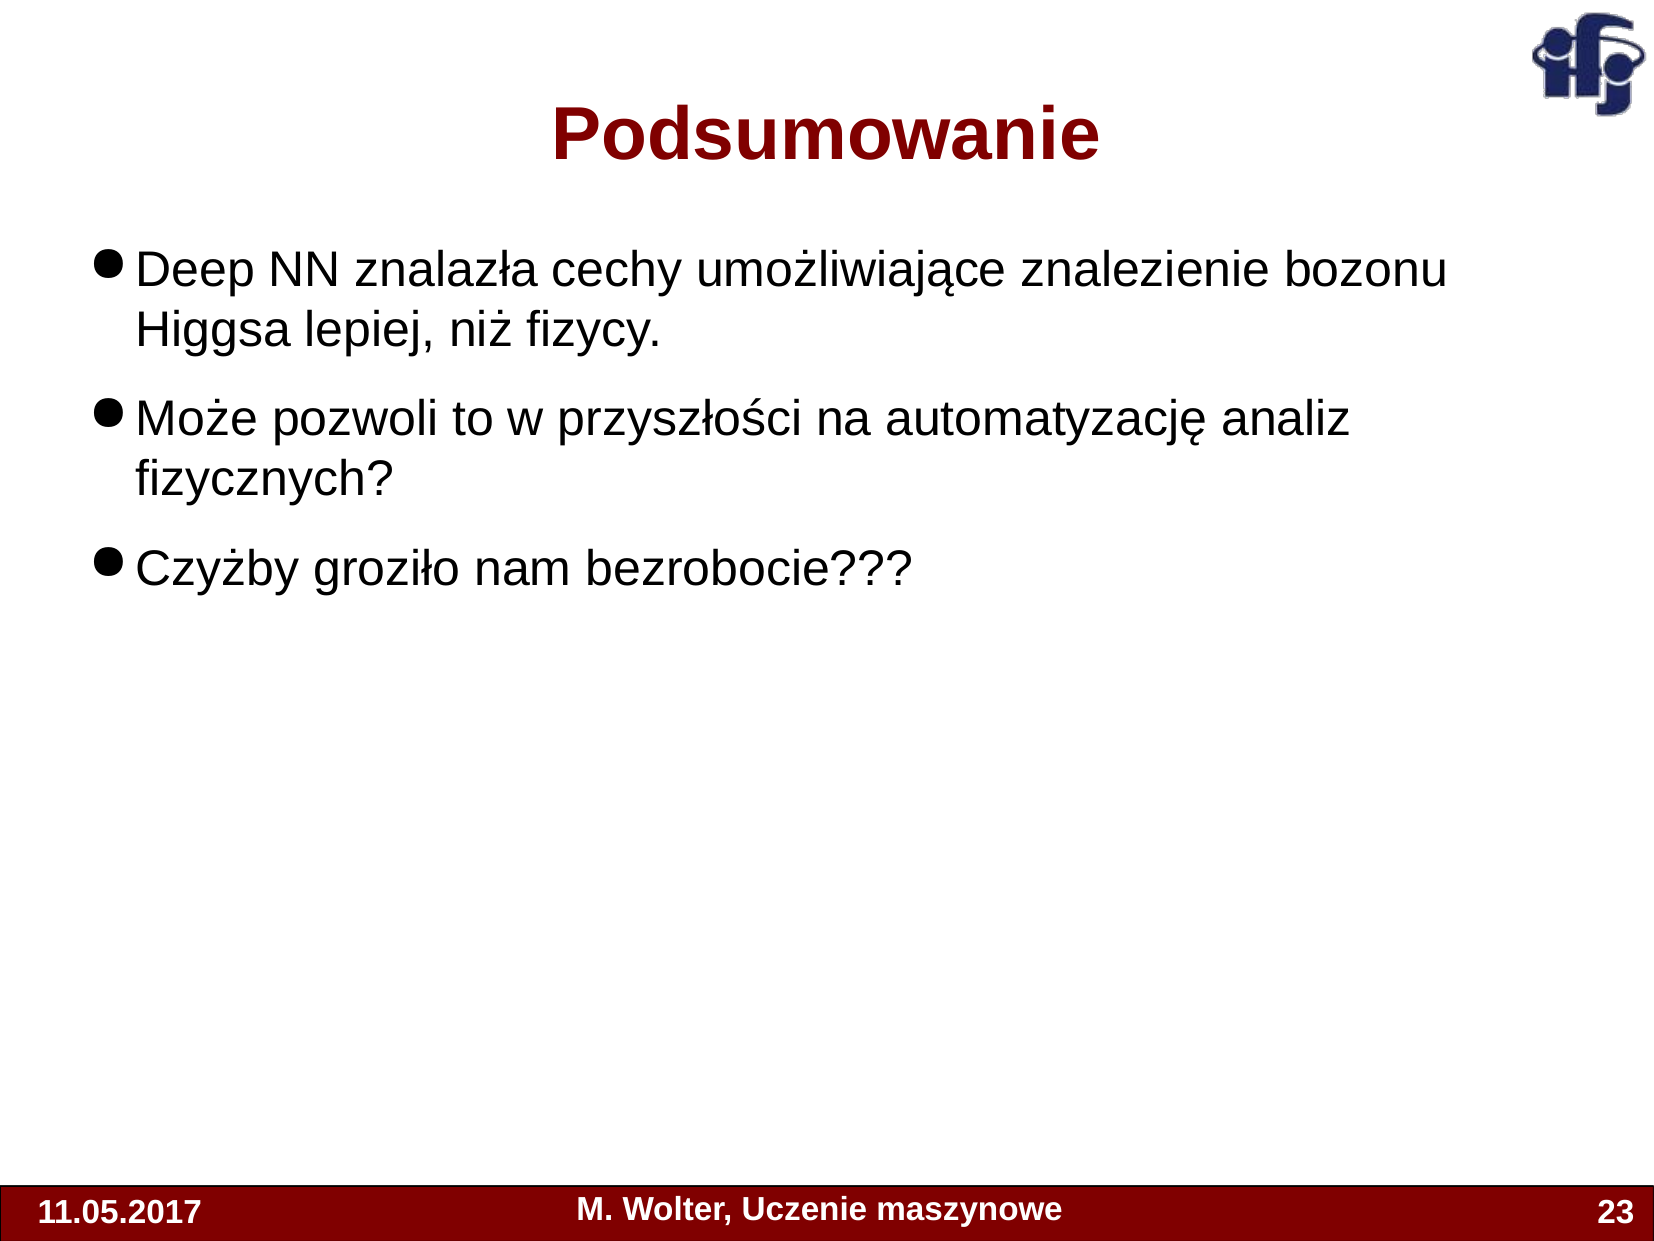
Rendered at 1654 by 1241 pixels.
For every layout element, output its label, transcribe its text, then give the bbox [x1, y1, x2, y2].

list Deep NN znalazła cechy umożliwiające znalezienie bozonu Higgsa lepiej, niż fizycy. Może pozwoli to w przyszłości na automatyzację analiz fizycznych? Czyżby groziło nam bezrobocie??? [88, 236, 1577, 1152]
title Podsumowanie [82, 25, 1571, 233]
picture [1525, 0, 1654, 129]
